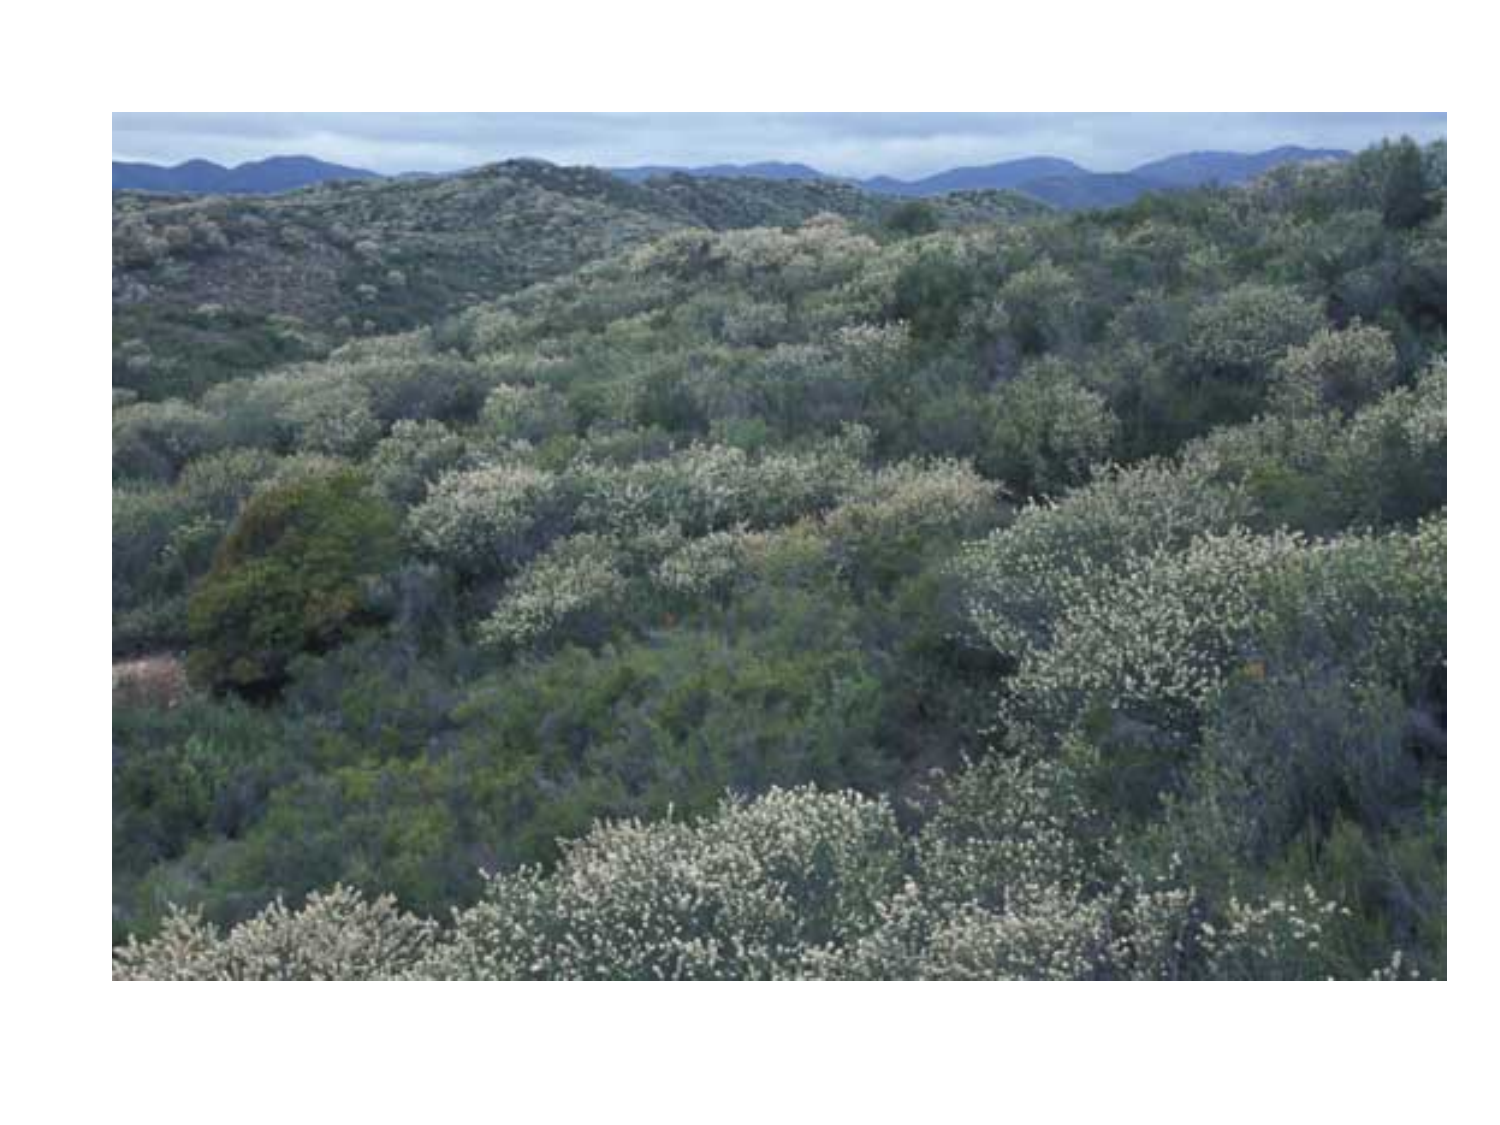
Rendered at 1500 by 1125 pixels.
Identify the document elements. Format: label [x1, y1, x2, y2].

picture [112, 112, 1447, 981]
